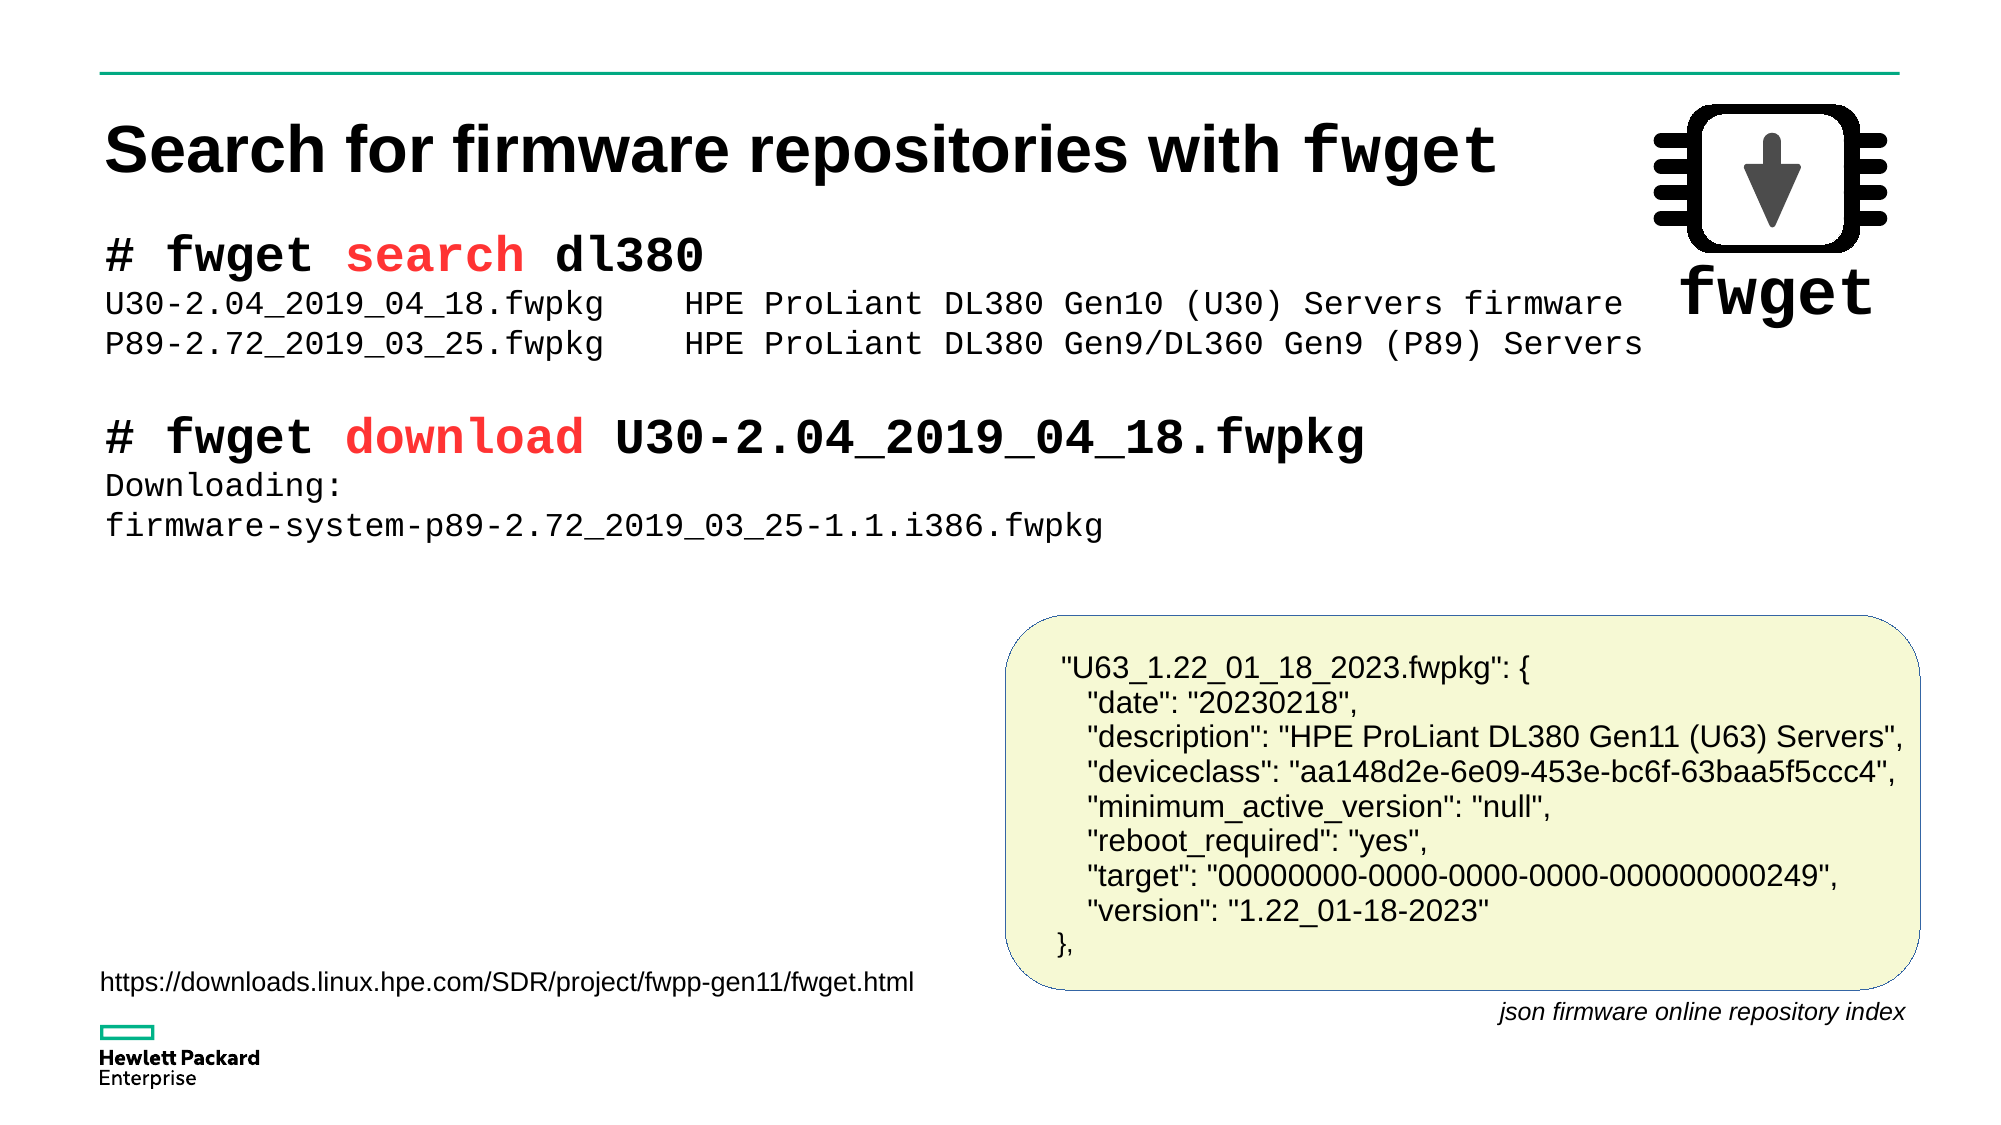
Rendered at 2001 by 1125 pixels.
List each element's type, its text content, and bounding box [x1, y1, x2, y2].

text_box fwget [1681, 251, 1981, 349]
text_box https://downloads.linux.hpe.com/SDR/project/fwpp-gen11/fwget.html [84, 960, 1020, 1017]
text_box [1687, 104, 1860, 251]
text_box "U63_1.22_01_18_2023.fwpkg": { "date": "20230218", "description": "HPE ProLiant DL380 Gen11 (U63) Servers", "deviceclass": "aa148d2e-6e09-453e-bc6f-63baa5f5ccc4", "minimum_active_version": "null", "reboot_required": "yes", "target": "00000000-0000-0000-0000-000000000249", "version": "1.22_01-18-2023" }, [1020, 618, 1966, 1036]
text_box [1005, 636, 1020, 969]
text_box Search for firmware repositories with fwget # fwget search dl380 U30-2.04_2019_04_18.fwpkg HPE ProLiant DL380 Gen10 (U30) Servers firmware P89-2.72_2019_03_25.fwpkg HPE ProLiant DL380 Gen9/DL360 Gen9 (P89) Servers # fwget download U30-2.04_2019_04_18.fwpkg Downloading: firmware-system-p89-2.72_2019_03_25-1.1.i386.fwpkg [90, 104, 1681, 634]
text_box json firmware online repository index [1485, 990, 2000, 1066]
